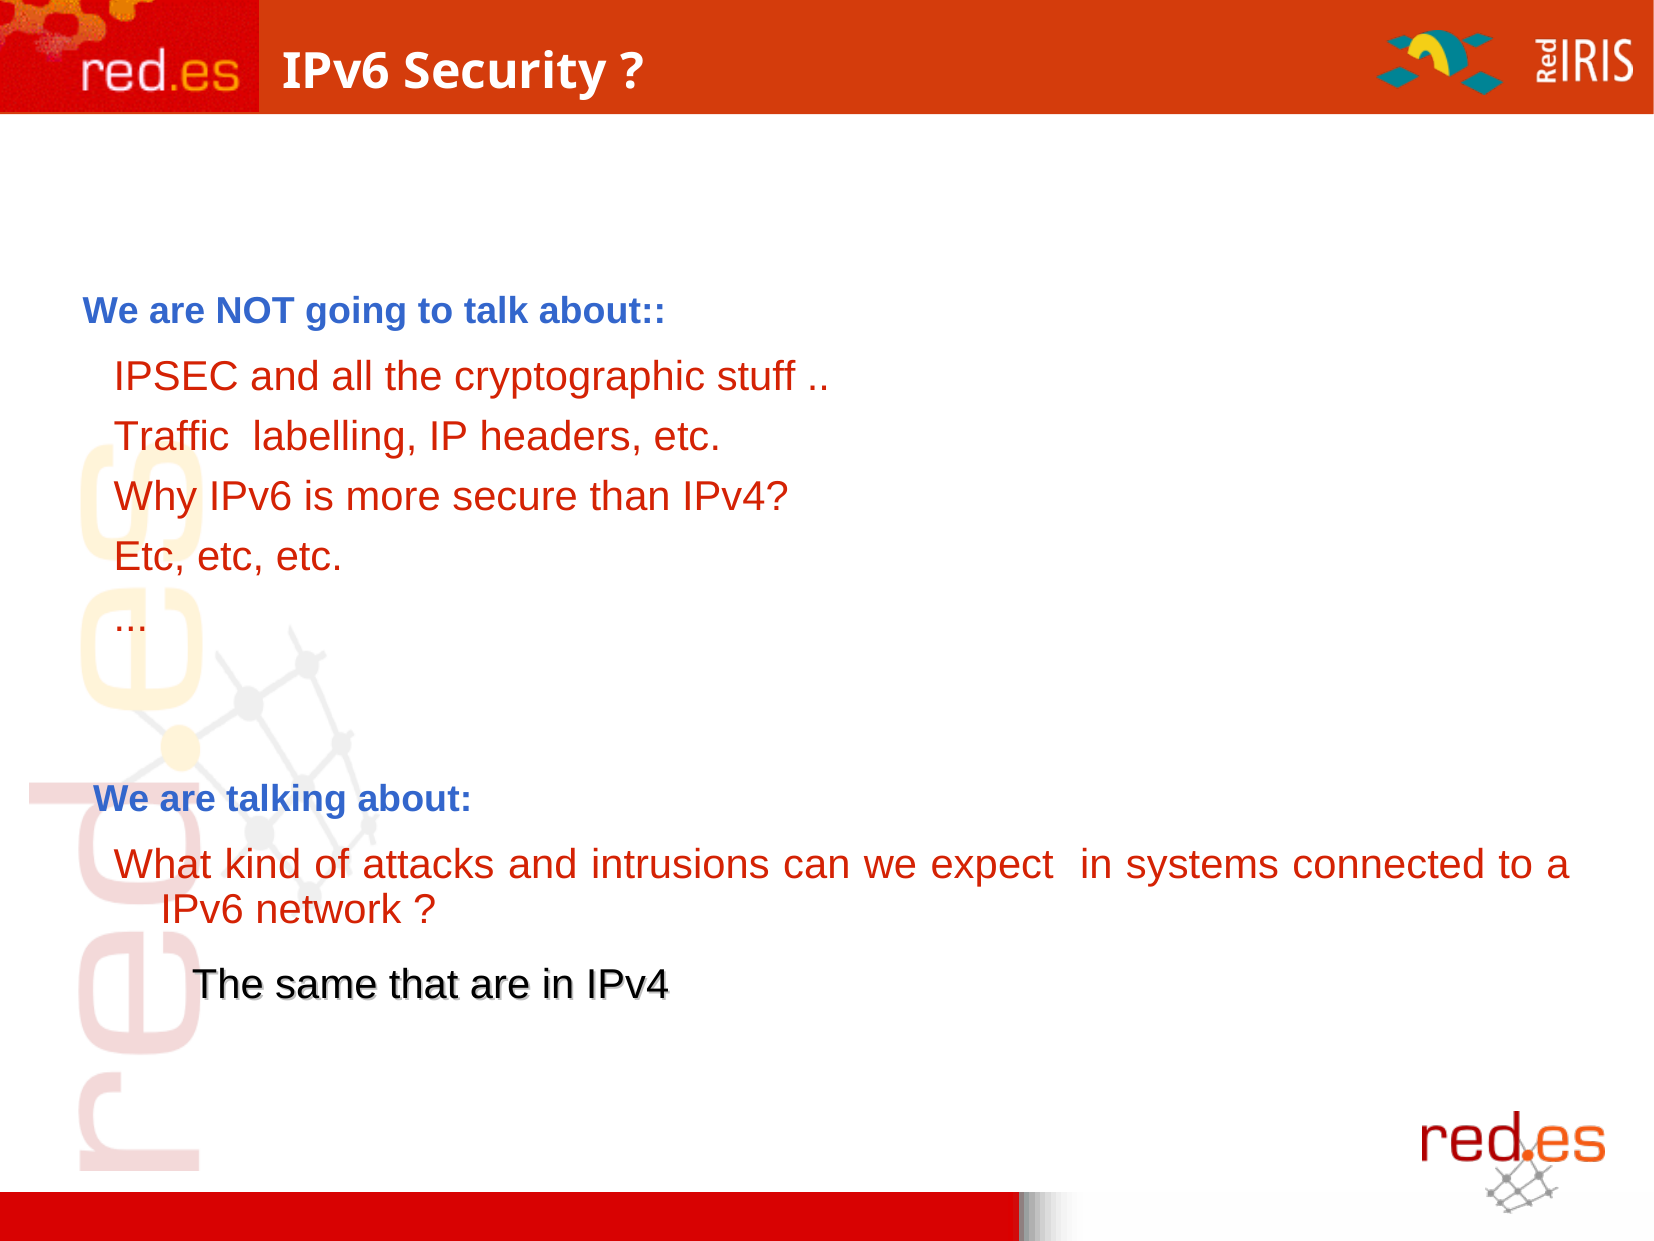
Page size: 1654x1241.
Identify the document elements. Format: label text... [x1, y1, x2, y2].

picture [0, 1111, 1654, 1241]
picture [29, 441, 380, 1171]
picture [0, 0, 259, 112]
picture [1557, 30, 1633, 95]
title IPv6 Security ? [269, 0, 1557, 140]
list We are NOT going to talk about:: IPSEC and all the cryptographic stuff .. Traffic labelling, IP headers, etc. Why IPv6 is more secure than IPv4? Etc, etc, etc. ... We are talking about: What kind of attacks and intrusions can we expect in systems connected to a IPv6 network ? The same that are in IPv4 [82, 289, 1571, 1108]
